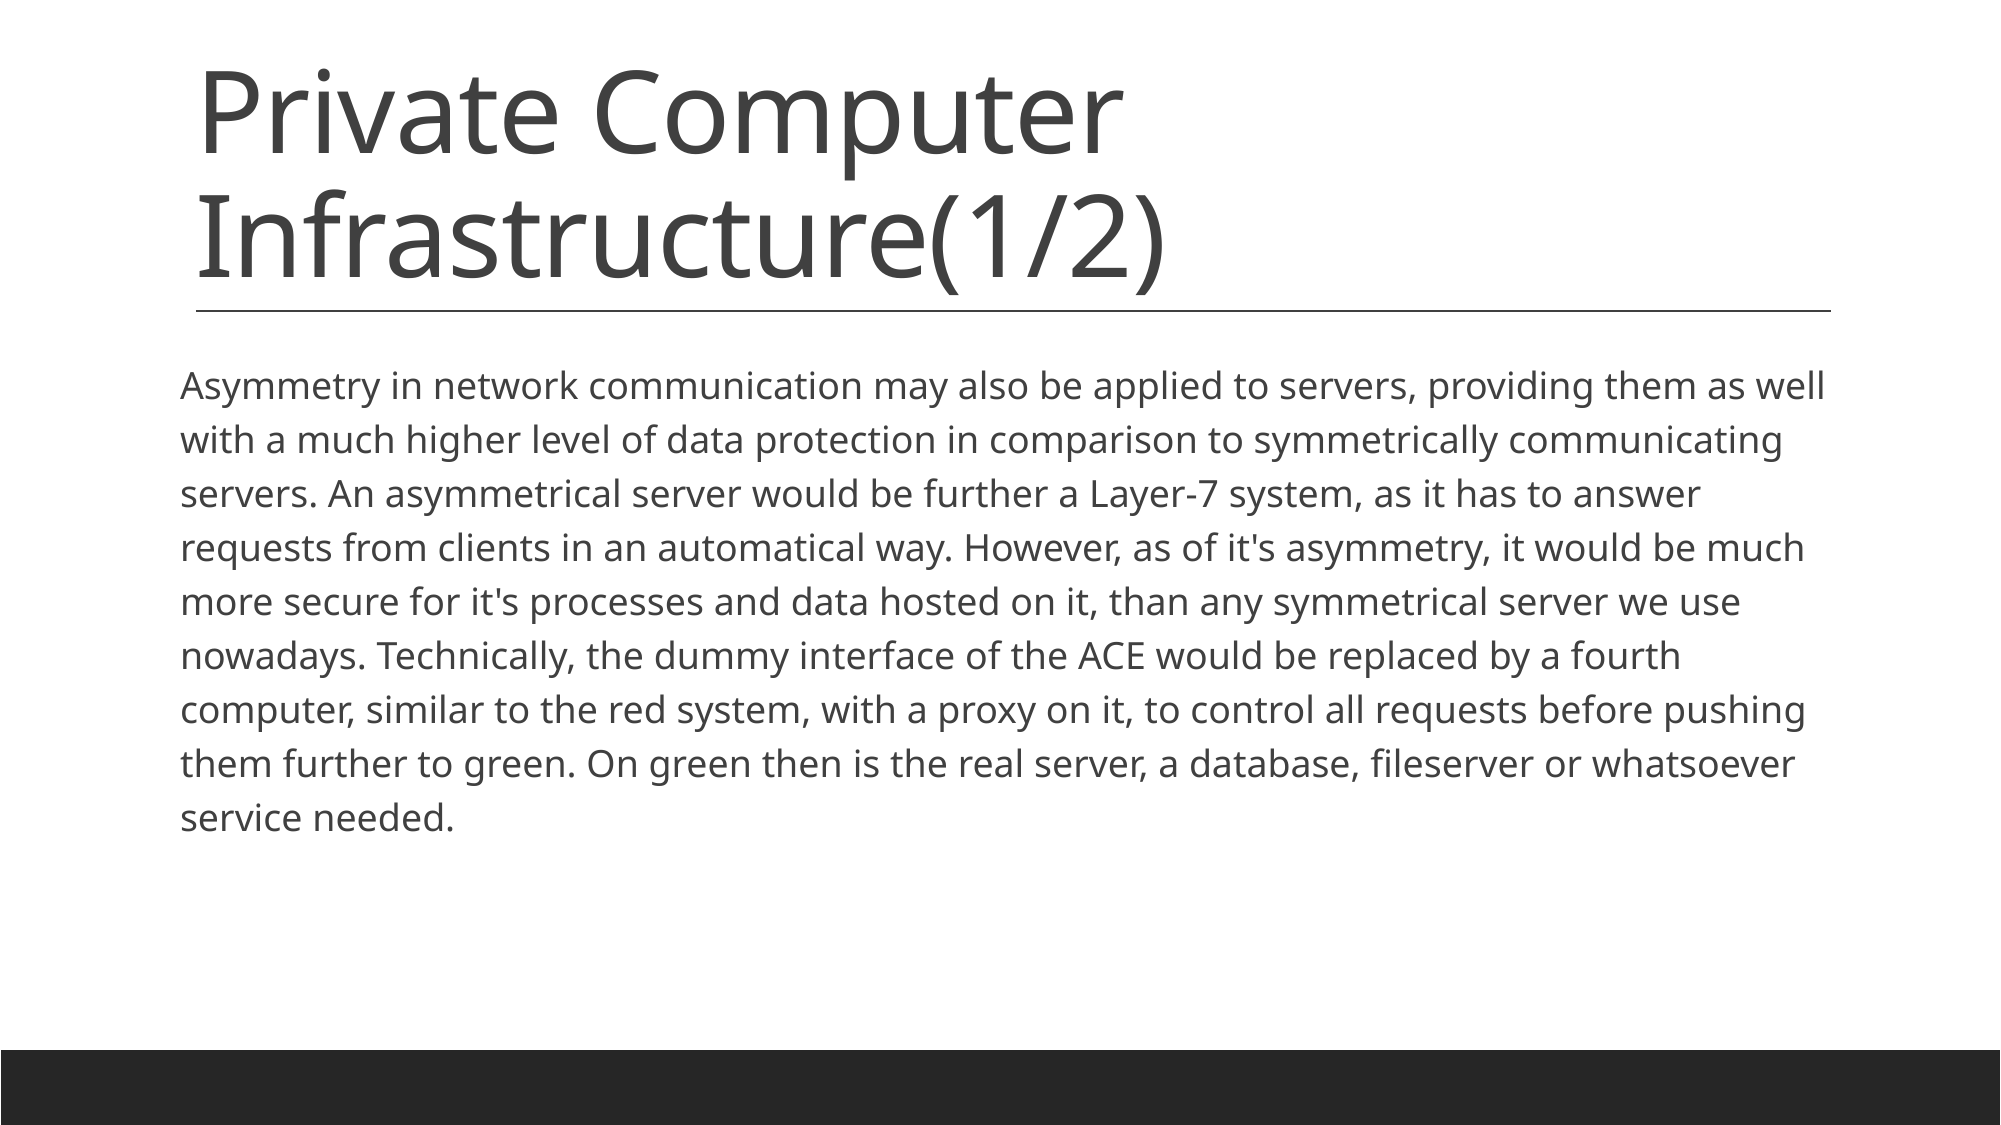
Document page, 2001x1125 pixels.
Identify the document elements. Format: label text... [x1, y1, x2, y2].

list Asymmetry in network communication may also be applied to servers, providing them as well with a much higher level of data protection in comparison to symmetrically communicating servers. An asymmetrical server would be further a Layer-7 system, as it has to answer requests from clients in an automatical way. However, as of it's asymmetry, it would be much more secure for it's processes and data hosted on it, than any symmetrical server we use nowadays. Technically, the dummy interface of the ACE would be replaced by a fourth computer, similar to the red system, with a proxy on it, to control all requests before pushing them further to green. On green then is the real server, a database, fileserver or whatsoever service needed. [180, 345, 1831, 929]
title Private Computer Infrastructure(1/2) [180, 47, 1876, 286]
